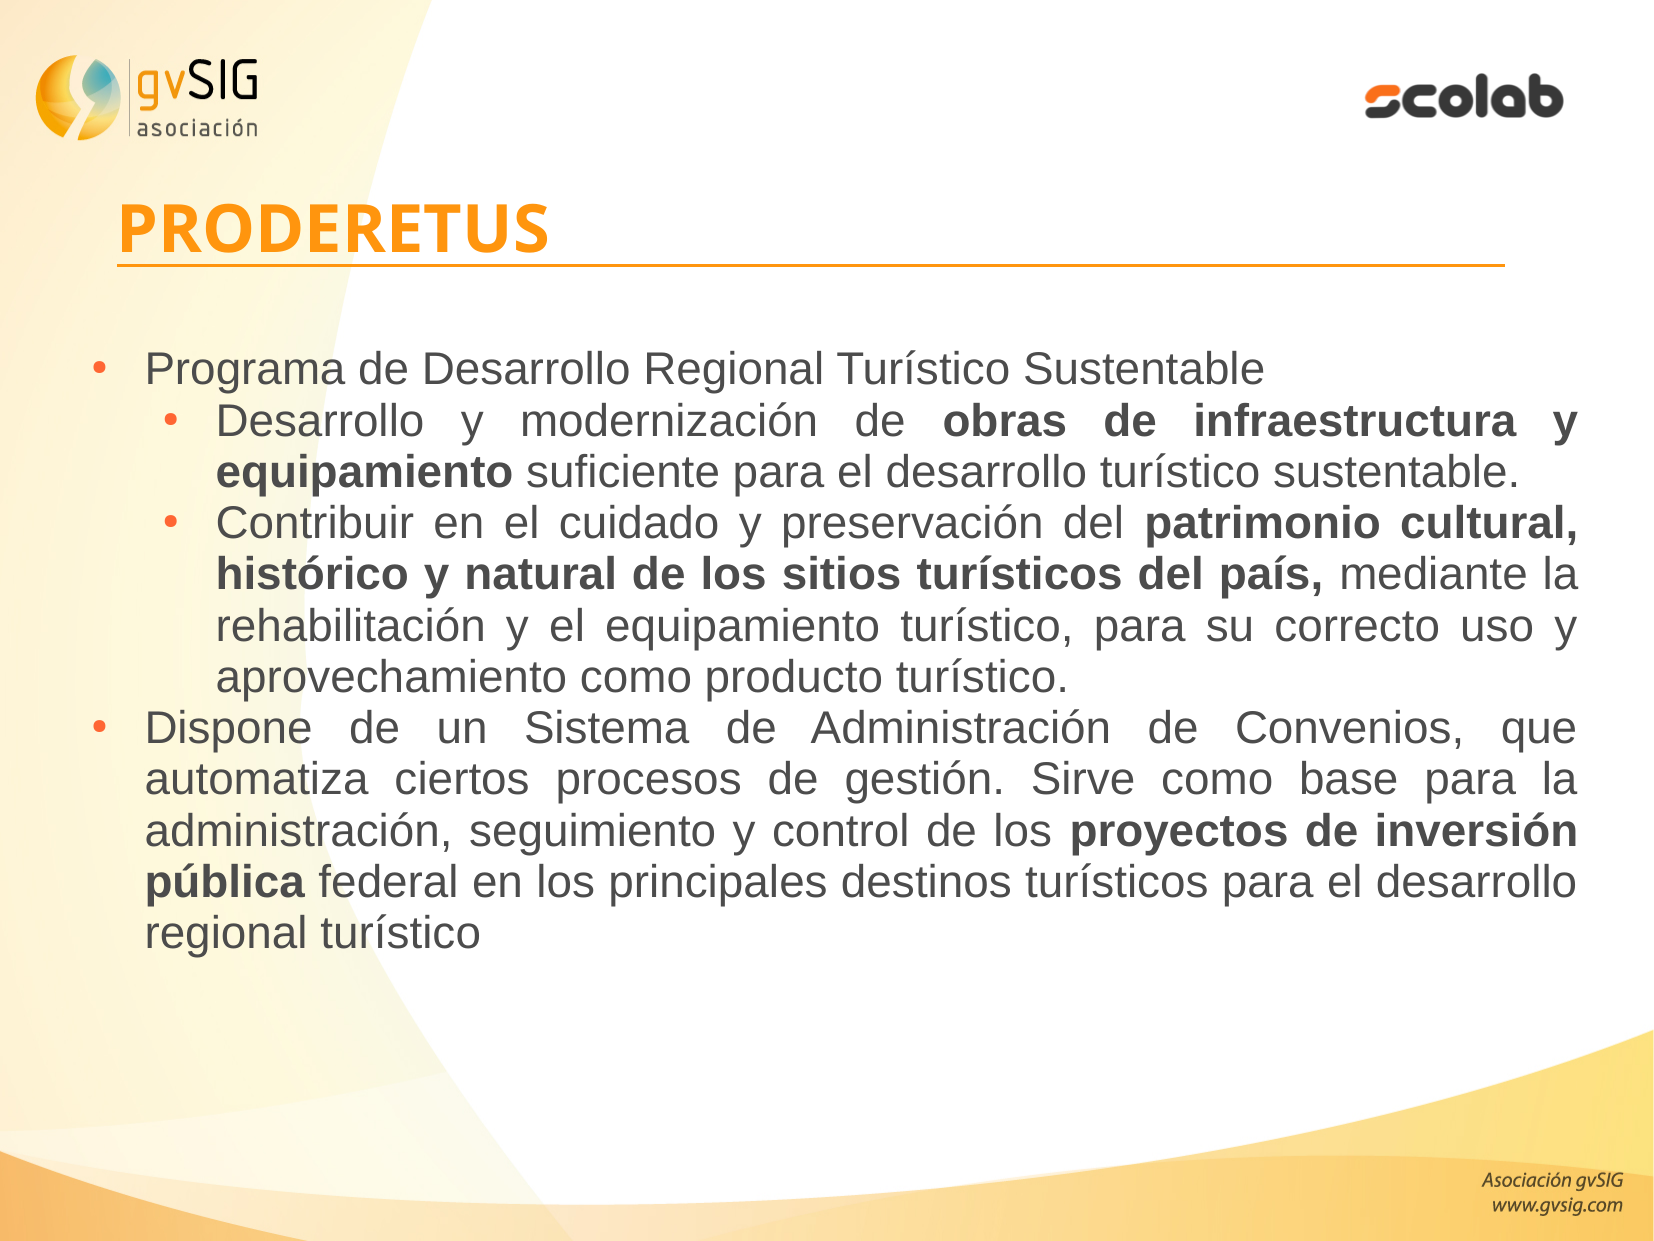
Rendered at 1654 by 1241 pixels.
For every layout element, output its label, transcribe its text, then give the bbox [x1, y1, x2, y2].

text_box Programa de Desarrollo Regional Turístico Sustentable Desarrollo y modernización de obras de infraestructura y equipamiento suficiente para el desarrollo turístico sustentable. Contribuir en el cuidado y preservación del patrimonio cultural, histórico y natural de los sitios turísticos del país, mediante la rehabilitación y el equipamiento turístico, para su correcto uso y aprovechamiento como producto turístico. Dispone de un Sistema de Administración de Convenios, que automatiza ciertos procesos de gestión. Sirve como base para la administración, seguimiento y control de los proyectos de inversión pública federal en los principales destinos turísticos para el desarrollo regional turístico [59, 284, 1594, 1161]
title PRODERETUS [116, 177, 1605, 276]
picture [0, 0, 1654, 1241]
